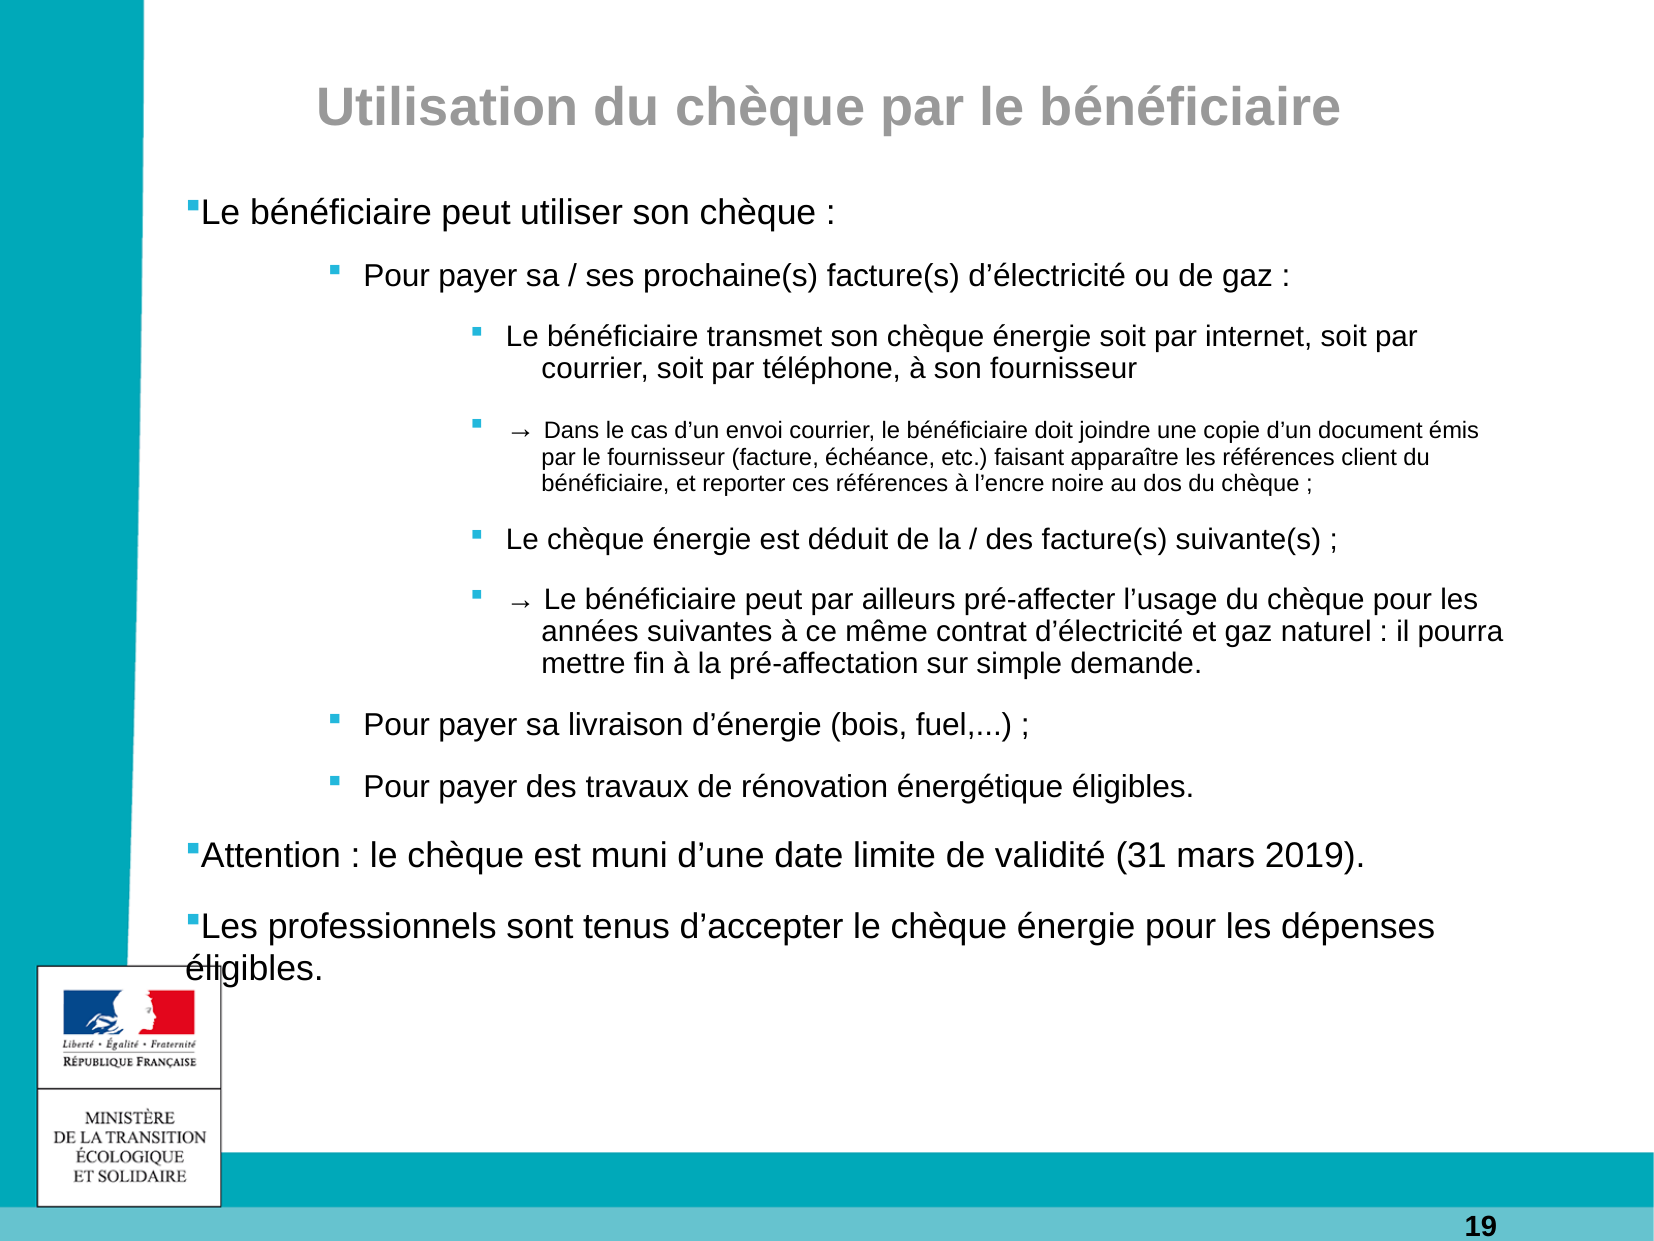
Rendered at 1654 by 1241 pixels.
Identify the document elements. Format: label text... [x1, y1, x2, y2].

text_box [1464, 1207, 1629, 1241]
list Le bénéficiaire peut utiliser son chèque : Pour payer sa / ses prochaine(s) facture(s) d’électricité ou de gaz : Le bénéficiaire transmet son chèque énergie soit par internet, soit par courrier, soit par téléphone, à son fournisseur → Dans le cas d’un envoi courrier, le bénéficiaire doit joindre une copie d’un document émis par le fournisseur (facture, échéance, etc.) faisant apparaître les références client du bénéficiaire, et reporter ces références à l’encre noire au dos du chèque ; Le chèque énergie est déduit de la / des facture(s) suivante(s) ; → Le bénéficiaire peut par ailleurs pré-affecter l’usage du chèque pour les années suivantes à ce même contrat d’électricité et gaz naturel : il pourra mettre fin à la pré-affectation sur simple demande. Pour payer sa livraison d’énergie (bois, fuel,...) ; Pour payer des travaux de rénovation énergétique éligibles. Attention : le chèque est muni d’une date limite de validité (31 mars 2019). Les professionnels sont tenus d’accepter le chèque énergie pour les dépenses éligibles. [185, 188, 1515, 992]
title Utilisation du chèque par le bénéficiaire [85, 0, 1574, 208]
